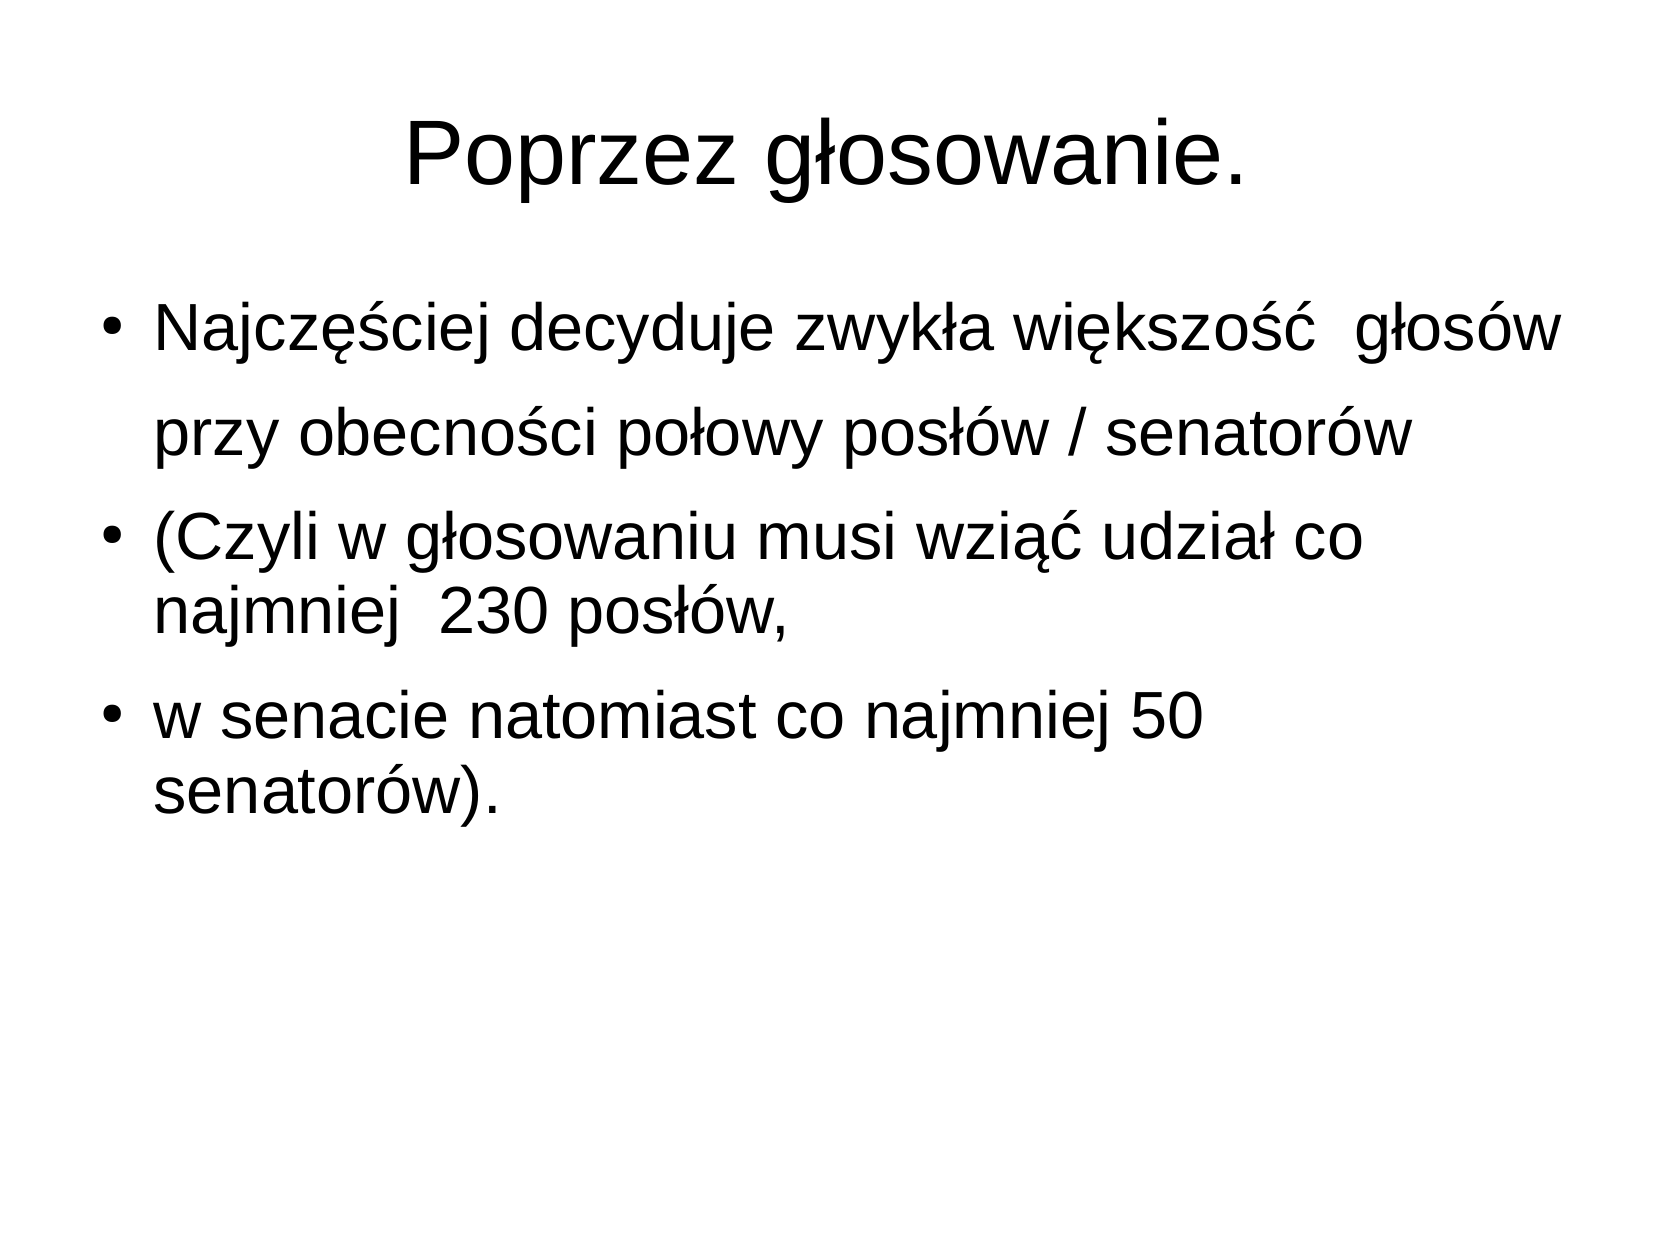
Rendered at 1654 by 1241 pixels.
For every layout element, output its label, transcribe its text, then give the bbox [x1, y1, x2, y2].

list Najczęściej decyduje zwykła większość głosów przy obecności połowy posłów / senatorów (Czyli w głosowaniu musi wziąć udział co najmniej 230 posłów, w senacie natomiast co najmniej 50 senatorów). [82, 290, 1571, 1109]
title Poprzez głosowanie. [82, 49, 1571, 257]
